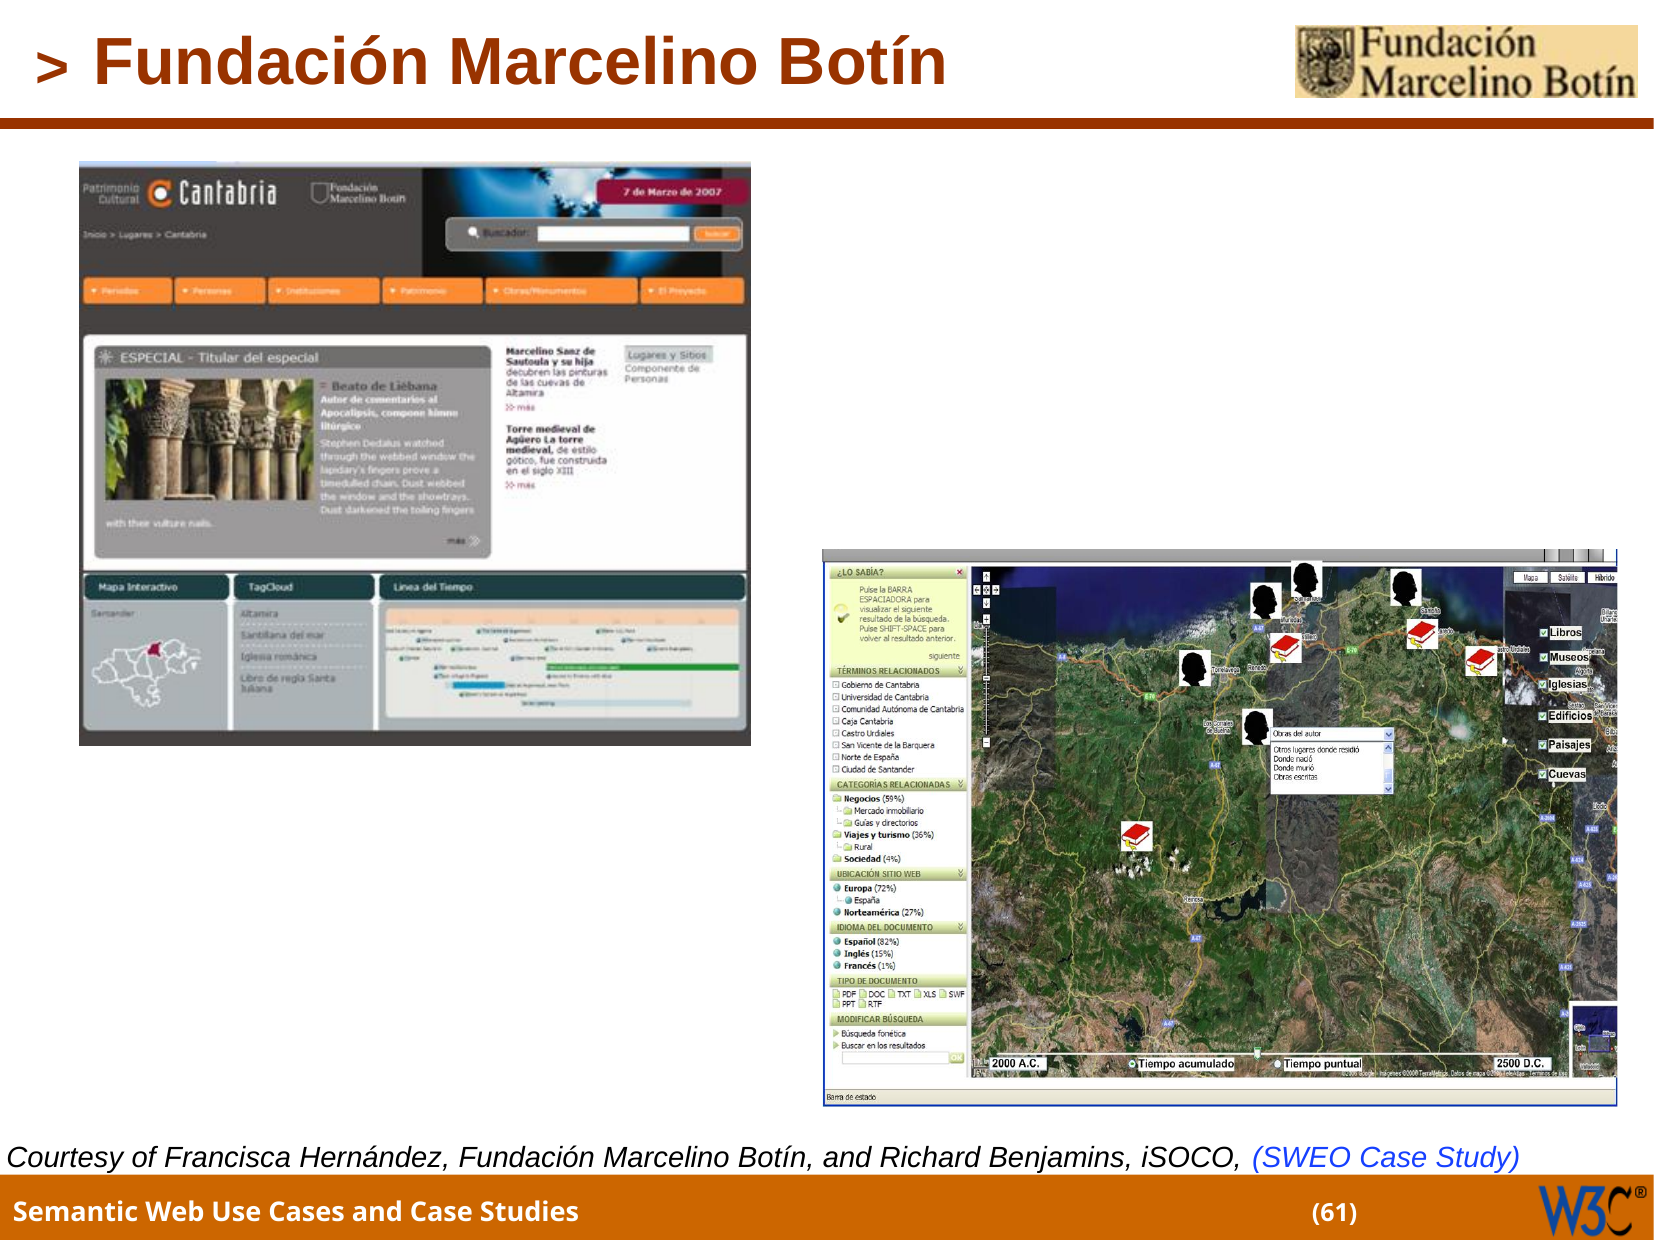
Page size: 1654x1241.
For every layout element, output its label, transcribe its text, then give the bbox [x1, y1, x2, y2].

picture [1535, 1183, 1651, 1240]
title Fundación Marcelino Botín [93, 0, 1493, 124]
text_box Courtesy of Francisca Hernández, Fundación Marcelino Botín, and Richard Benjamins, iSOCO, (SWEO Case Study) [6, 1139, 1521, 1173]
picture [79, 161, 751, 746]
picture [822, 549, 1618, 1107]
picture [1295, 25, 1638, 98]
